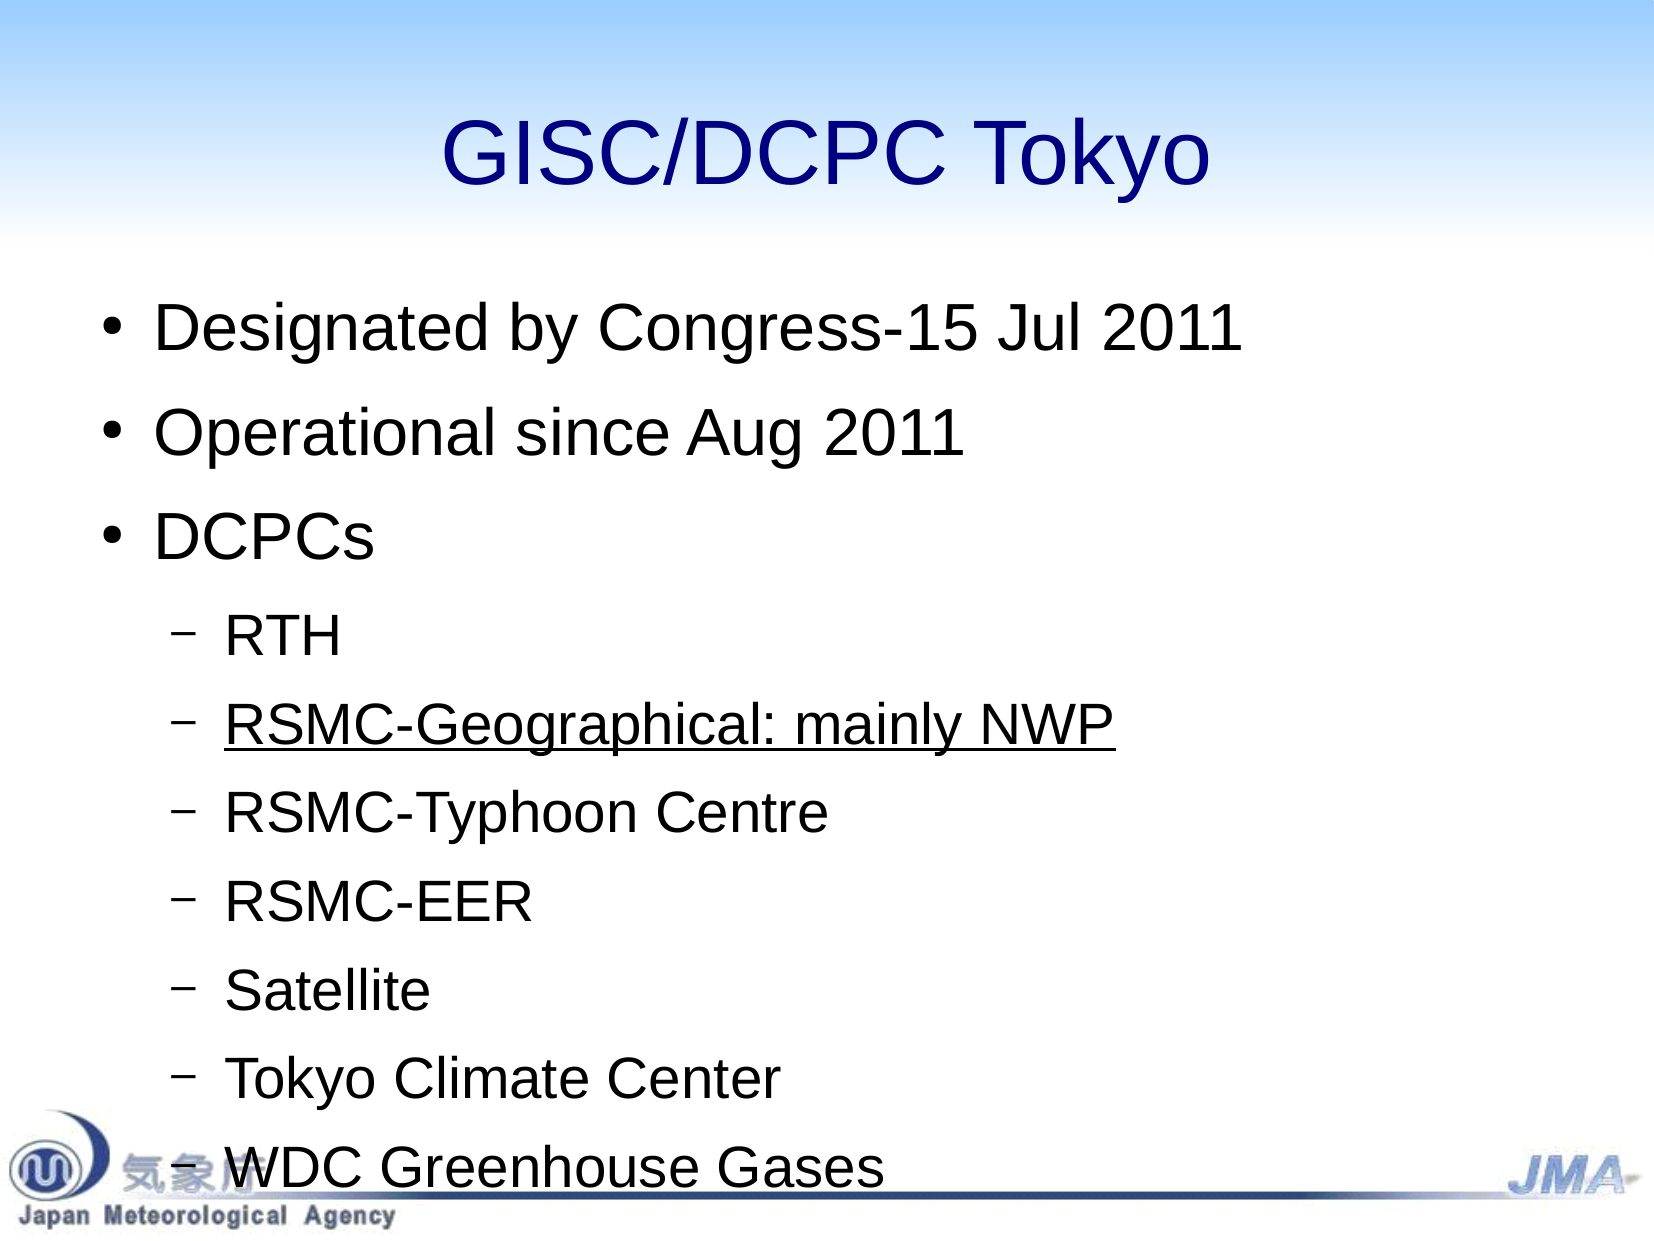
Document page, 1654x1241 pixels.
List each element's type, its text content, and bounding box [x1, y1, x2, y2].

list Designated by Congress-15 Jul 2011 Operational since Aug 2011 DCPCs RTH RSMC-Geographical: mainly NWP RSMC-Typhoon Centre RSMC-EER Satellite Tokyo Climate Center WDC Greenhouse Gases [82, 290, 1571, 1199]
picture [1, 1108, 1654, 1241]
title GISC/DCPC Tokyo [82, 49, 1571, 257]
